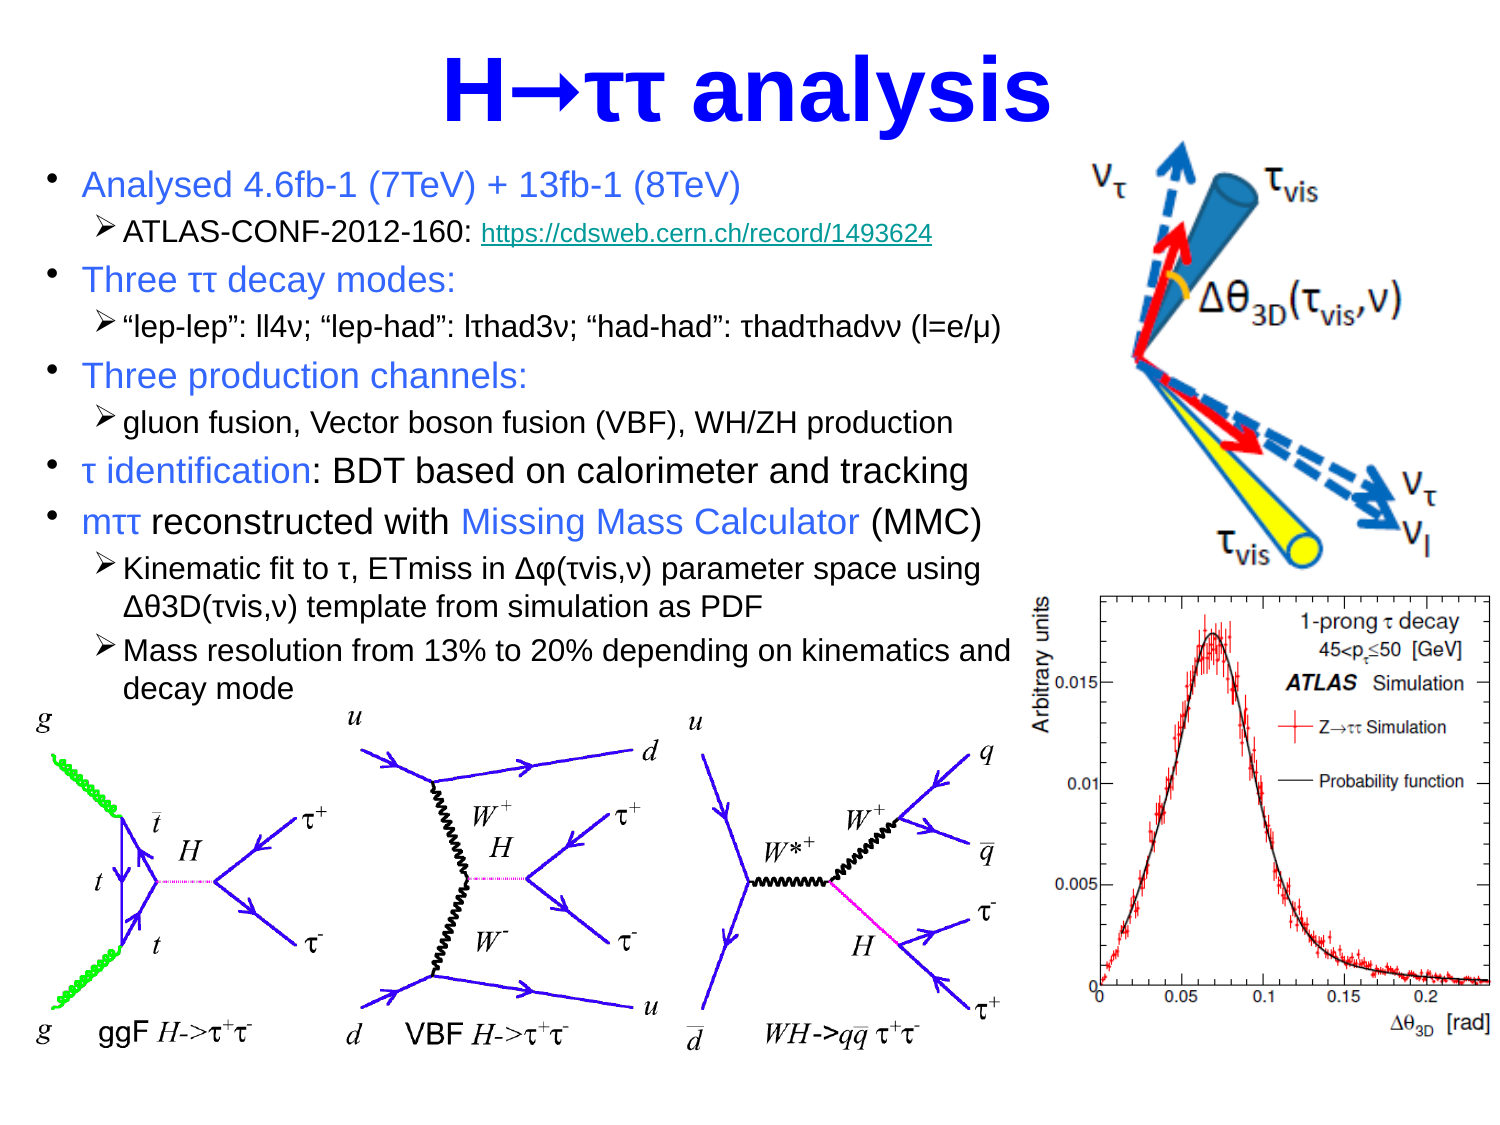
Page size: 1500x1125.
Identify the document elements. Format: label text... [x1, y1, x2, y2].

title H➞ττ analysis [73, 15, 1423, 154]
picture [29, 691, 667, 1072]
picture [1023, 588, 1500, 1043]
picture [679, 719, 1003, 1072]
picture [1075, 132, 1451, 571]
list Analysed 4.6fb-1 (7TeV) + 13fb-1 (8TeV) ATLAS-CONF-2012-160: https://cdsweb.cern.ch/record/1493624 Three ττ decay modes: “lep-lep”: ll4ν; “lep-had”: lτhad3ν; “had-had”: τhadτhadνν (l=e/μ) Three production channels: gluon fusion, Vector boson fusion (VBF), WH/ZH production τ identification: BDT based on calorimeter and tracking mττ reconstructed with Missing Mass Calculator (MMC) Kinematic fit to τ, ETmiss in Δφ(τvis,ν) parameter space using Δθ3D(τvis,ν) template from simulation as PDF Mass resolution from 13% to 20% depending on kinematics and decay mode [31, 153, 1075, 719]
